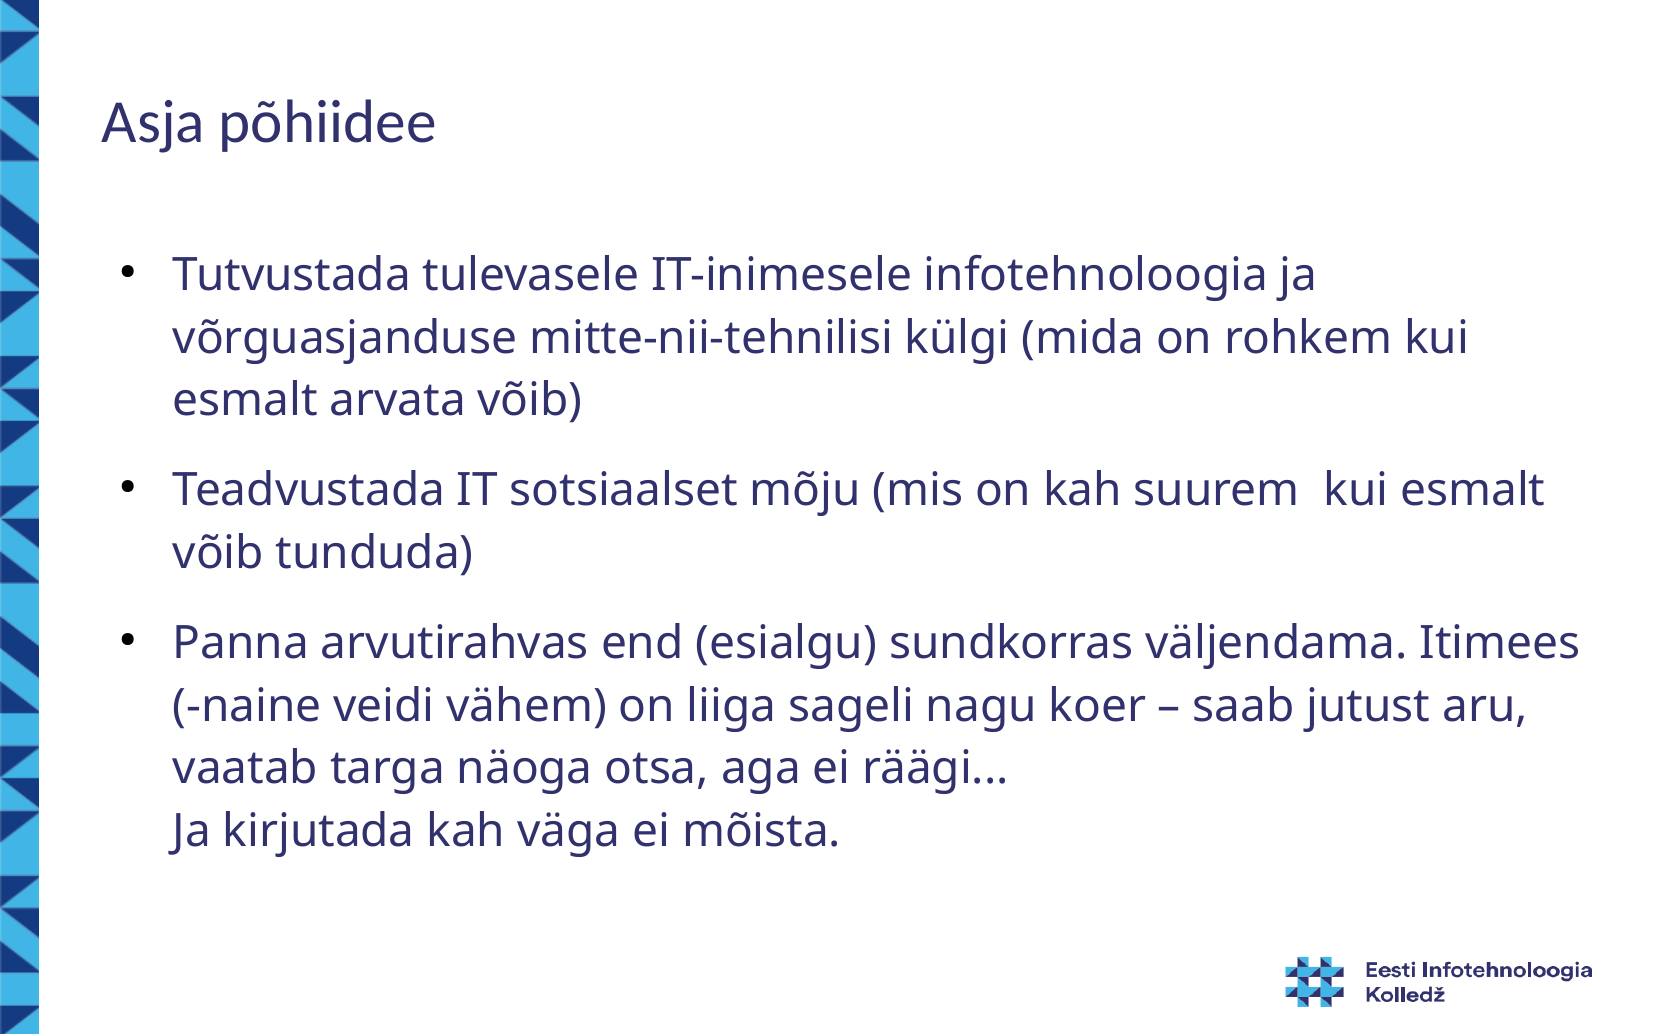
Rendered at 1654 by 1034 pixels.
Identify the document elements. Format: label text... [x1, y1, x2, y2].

list Tutvustada tulevasele IT-inimesele infotehnoloogia ja võrguasjanduse mitte-nii-tehnilisi külgi (mida on rohkem kui esmalt arvata võib) Teadvustada IT sotsiaalset mõju (mis on kah suurem kui esmalt võib tunduda) Panna arvutirahvas end (esialgu) sundkorras väljendama. Itimees (-naine veidi vähem) on liiga sageli nagu koer – saab jutust aru, vaatab targa näoga otsa, aga ei räägi... Ja kirjutada kah väga ei mõista. [101, 241, 1591, 924]
title Asja põhiidee [101, 41, 1224, 214]
